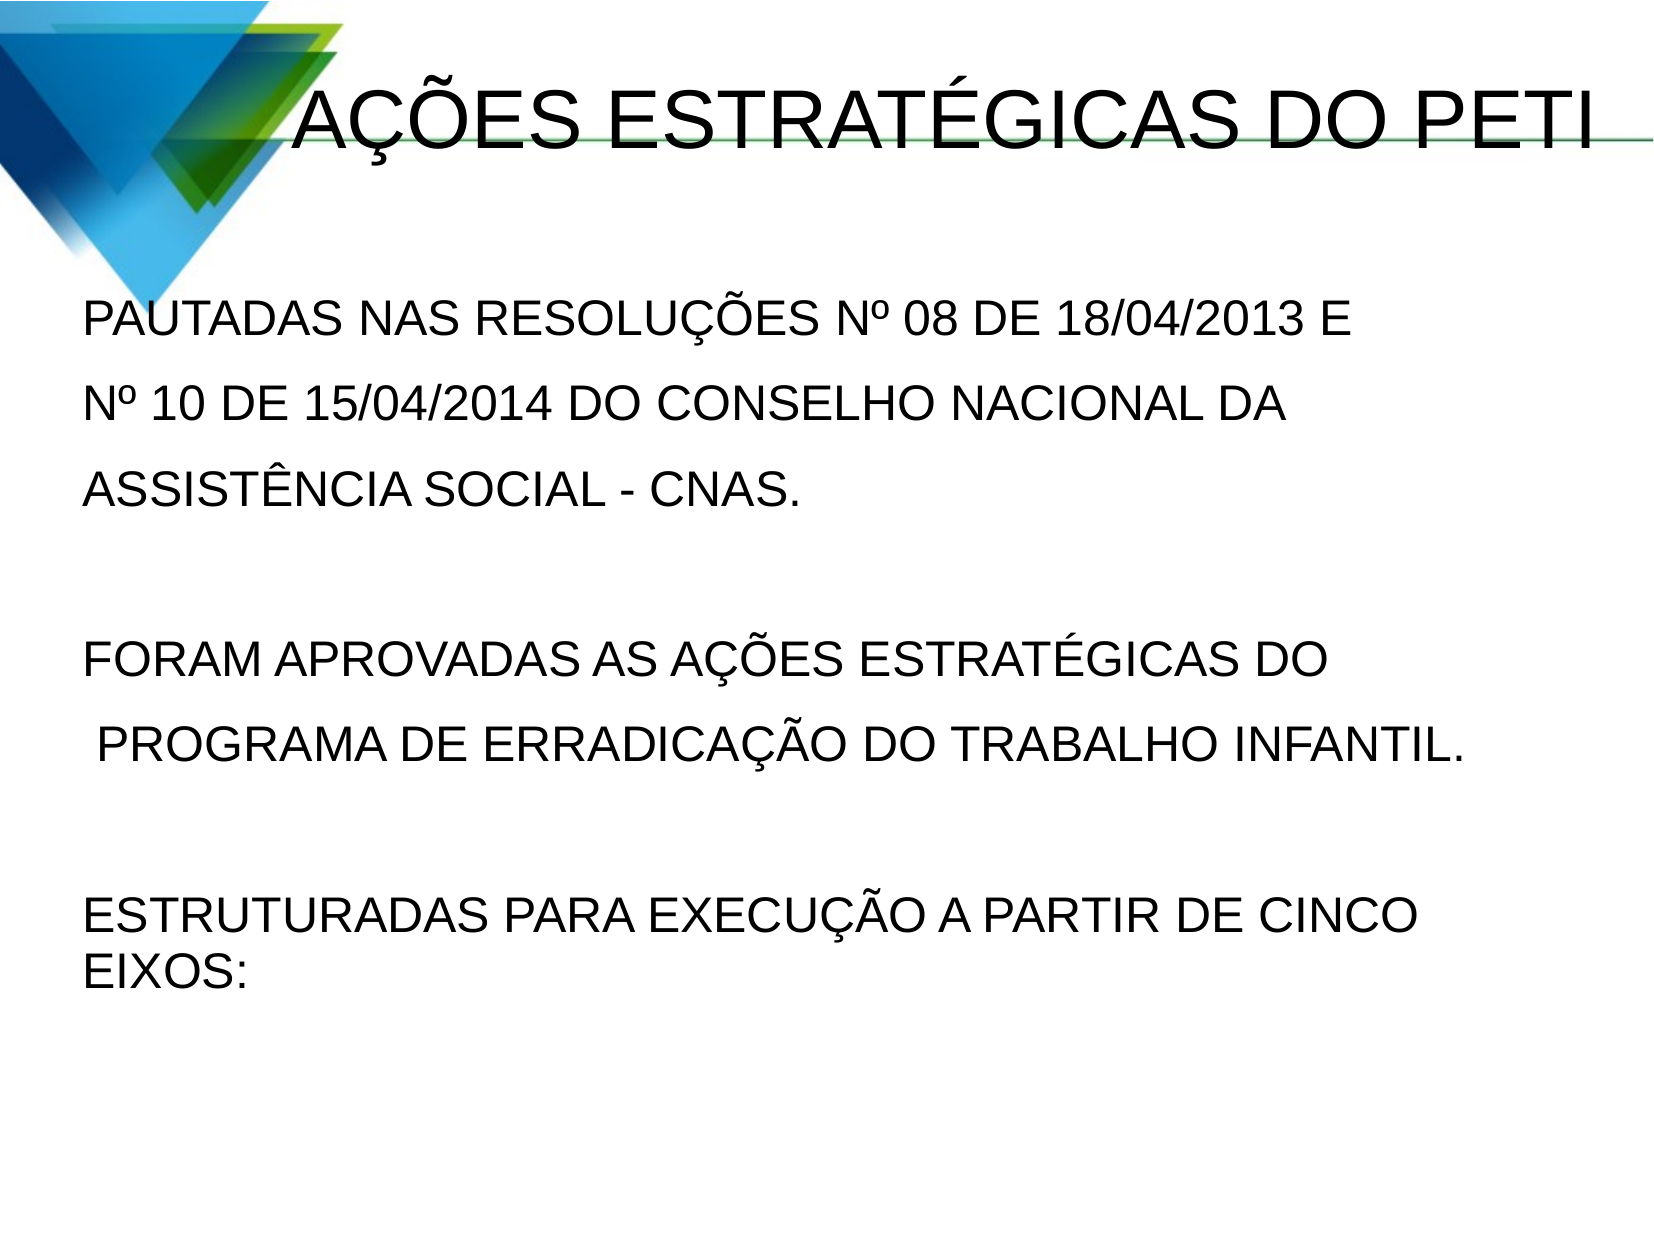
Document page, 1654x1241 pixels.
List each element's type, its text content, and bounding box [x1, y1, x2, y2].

picture [0, 1, 1654, 1241]
list PAUTADAS NAS RESOLUÇÕES Nº 08 DE 18/04/2013 E Nº 10 DE 15/04/2014 DO CONSELHO NACIONAL DA ASSISTÊNCIA SOCIAL - CNAS. FORAM APROVADAS AS AÇÕES ESTRATÉGICAS DO PROGRAMA DE ERRADICAÇÃO DO TRABALHO INFANTIL. ESTRUTURADAS PARA EXECUÇÃO A PARTIR DE CINCO EIXOS: [82, 290, 1538, 1109]
title AÇÕES ESTRATÉGICAS DO PETI [200, 23, 1654, 216]
